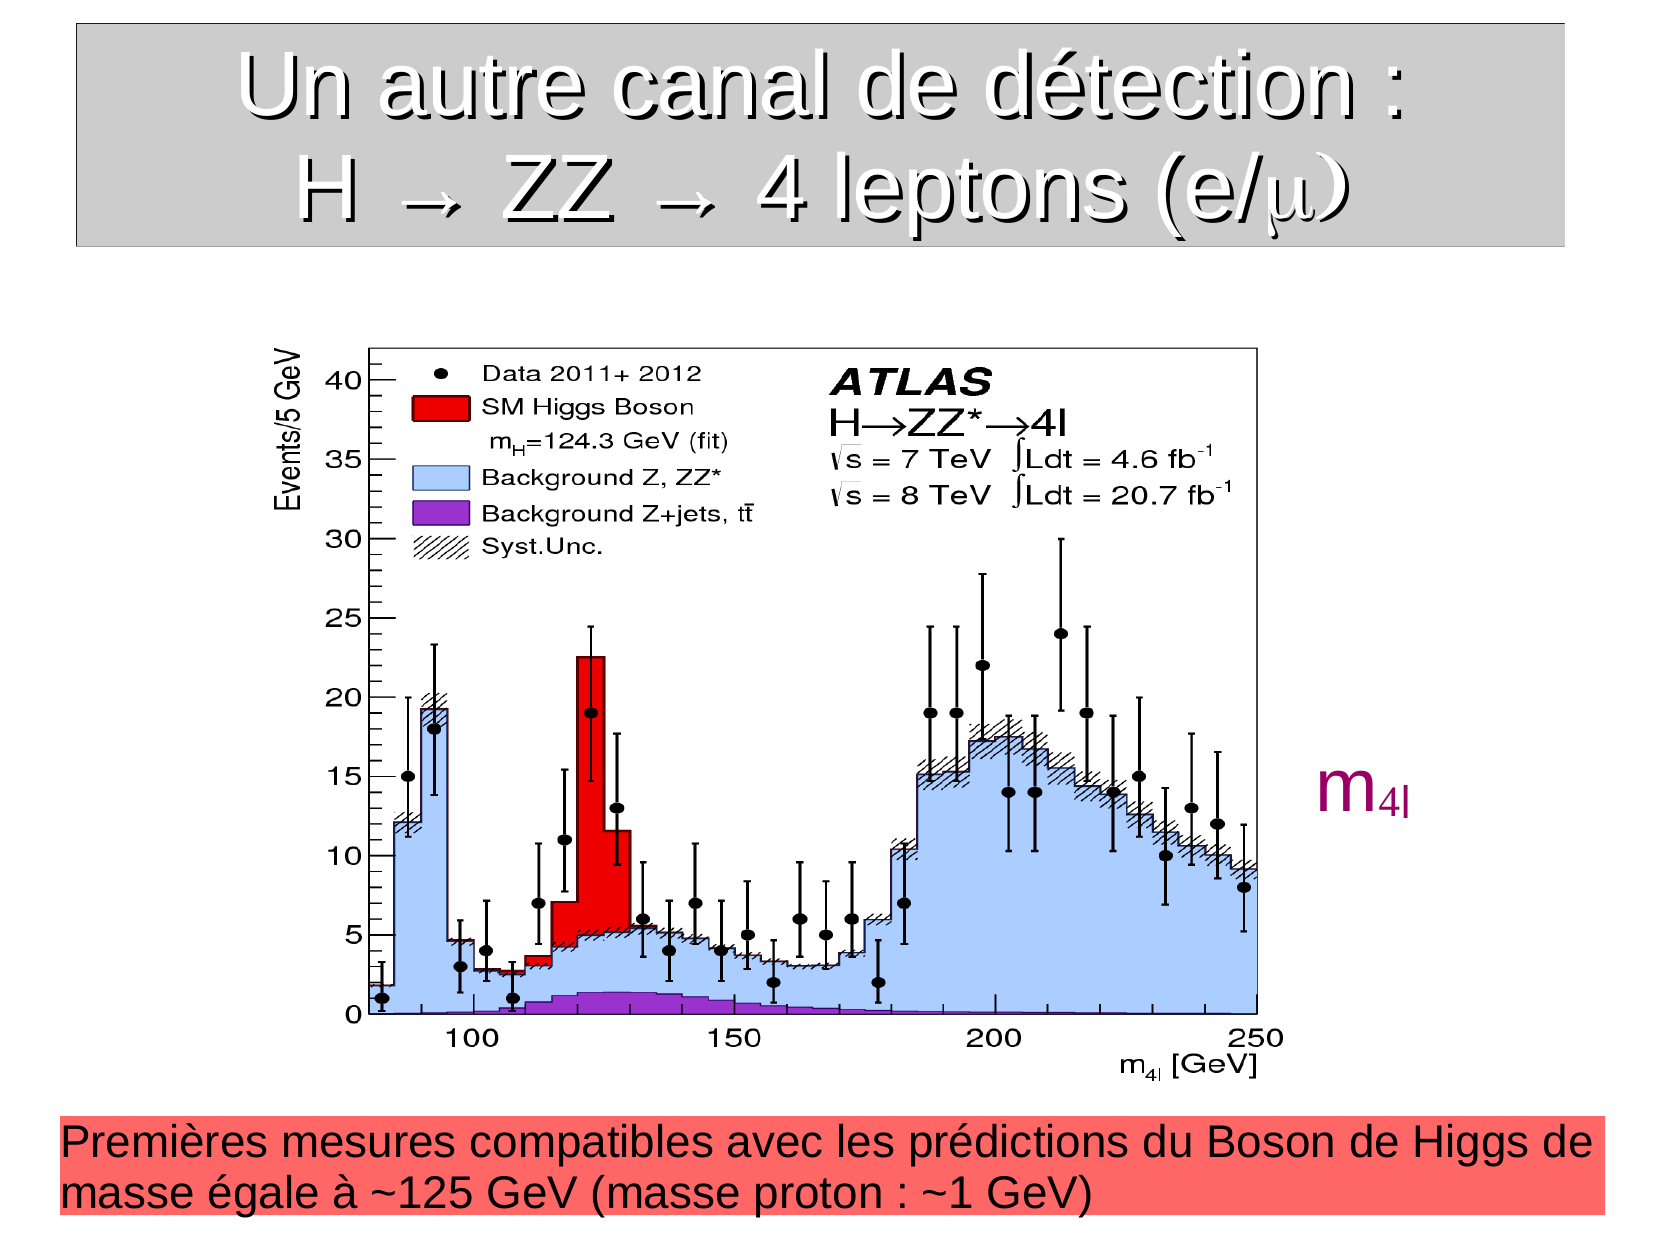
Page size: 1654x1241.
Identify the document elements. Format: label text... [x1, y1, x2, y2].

text_box m4l [1310, 723, 1428, 859]
list Premières mesures compatibles avec les prédictions du Boson de Higgs de masse égale à ~125 GeV (masse proton : ~1 GeV) [60, 1116, 1606, 1216]
picture [240, 308, 1310, 1111]
title Un autre canal de détection : H → ZZ → 4 leptons (e/m) [76, 23, 1565, 247]
